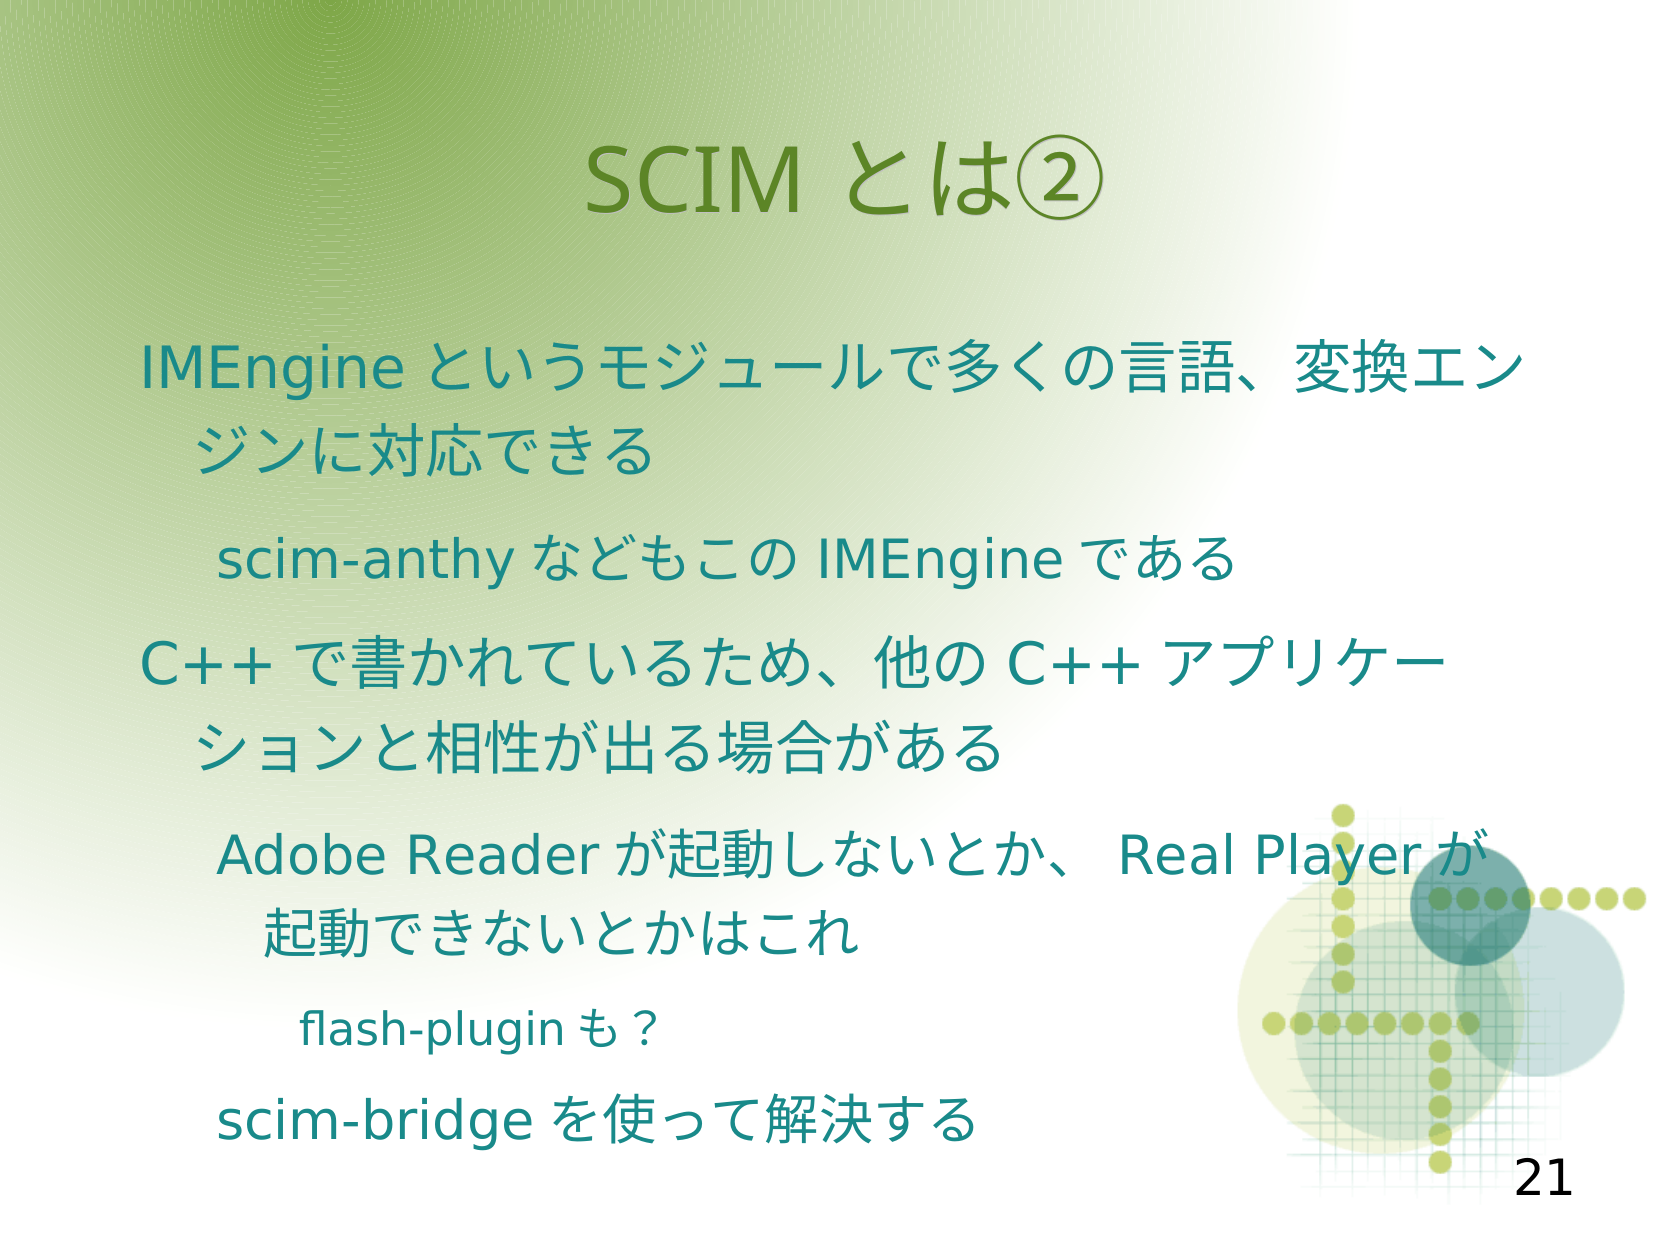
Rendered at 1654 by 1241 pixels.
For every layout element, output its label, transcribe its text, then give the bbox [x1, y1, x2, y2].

list IMEngineというモジュールで多くの言語、変換エンジンに対応できる scim-anthyなどもこのIMEngineである C++で書かれているため、他のC++アプリケーションと相性が出る場合がある Adobe Readerが起動しないとか、Real Playerが起動できないとかはこれ flash-pluginも？ scim-bridgeを使って解決する [121, 321, 1534, 1103]
title SCIMとは② [121, 73, 1534, 281]
picture [1224, 792, 1654, 1211]
